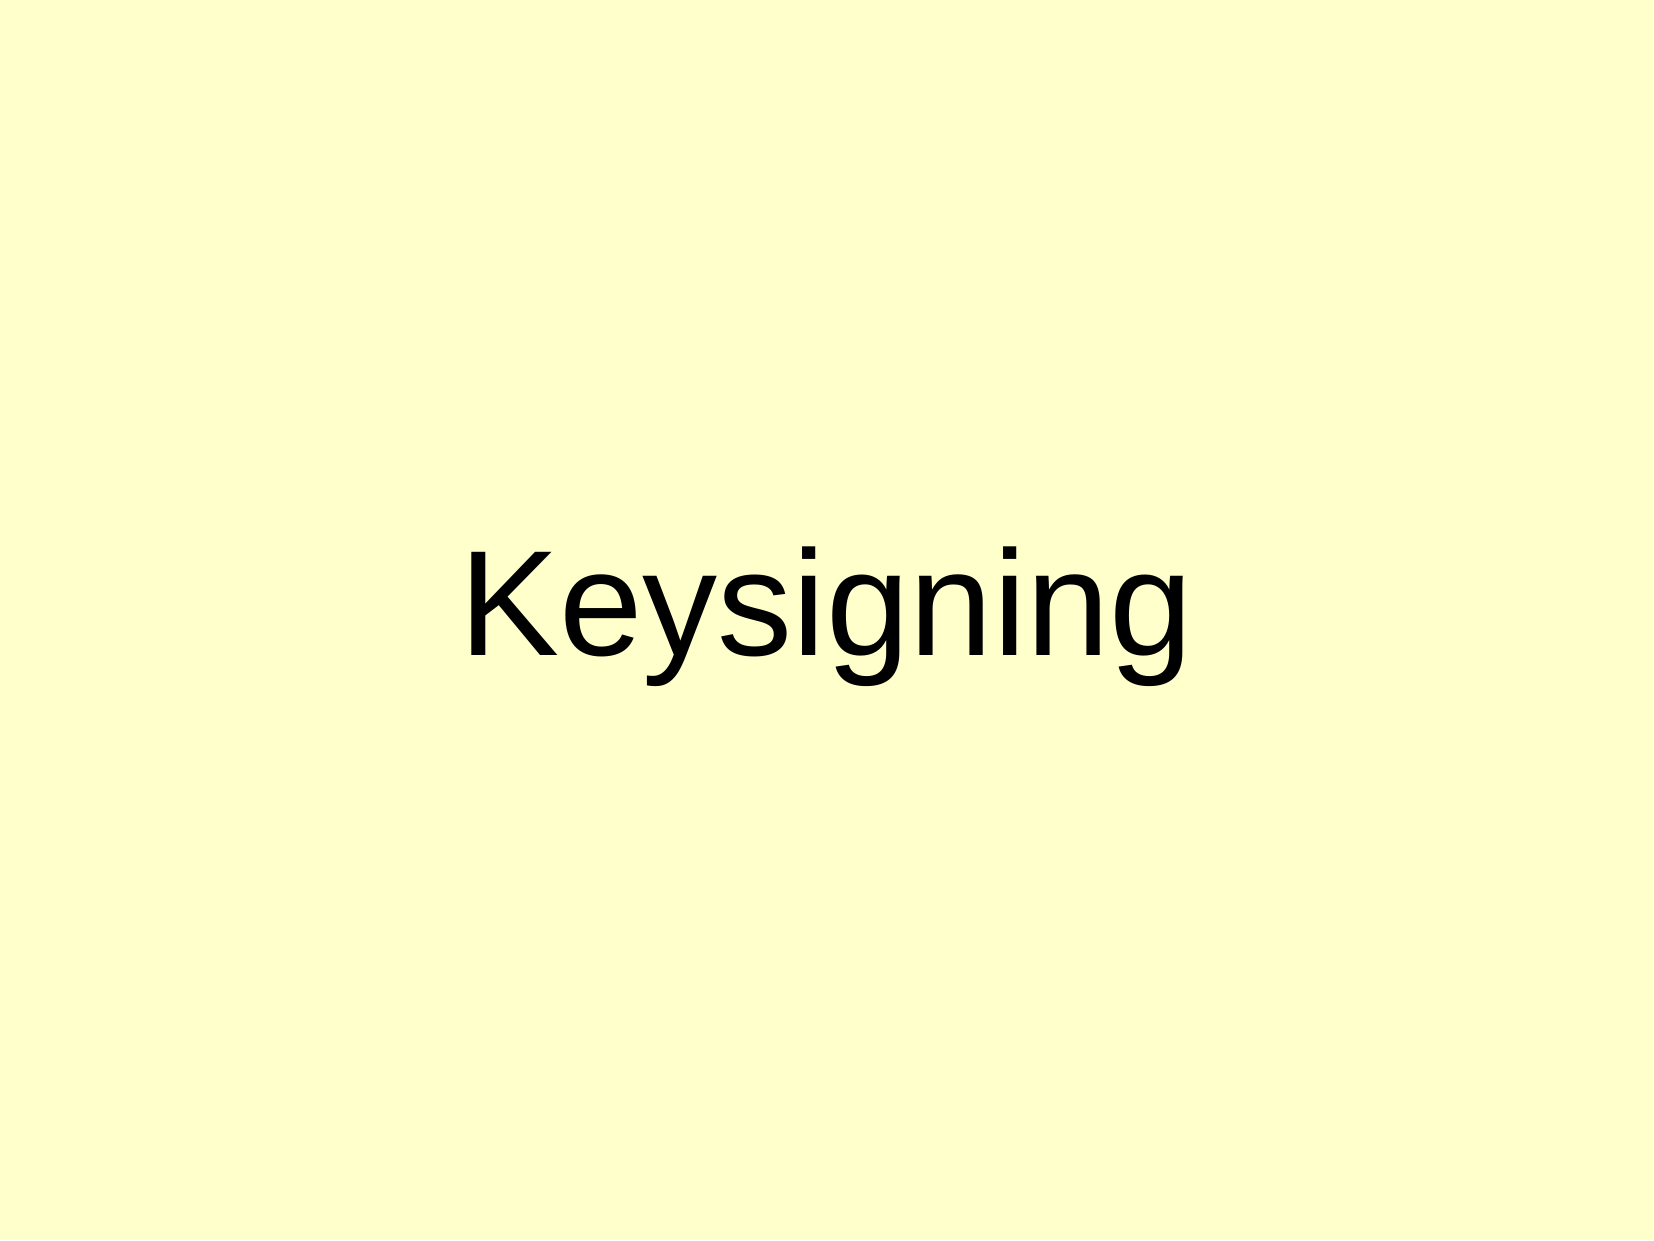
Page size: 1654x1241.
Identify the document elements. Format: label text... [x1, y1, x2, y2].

title Keysigning [82, 49, 1571, 1158]
